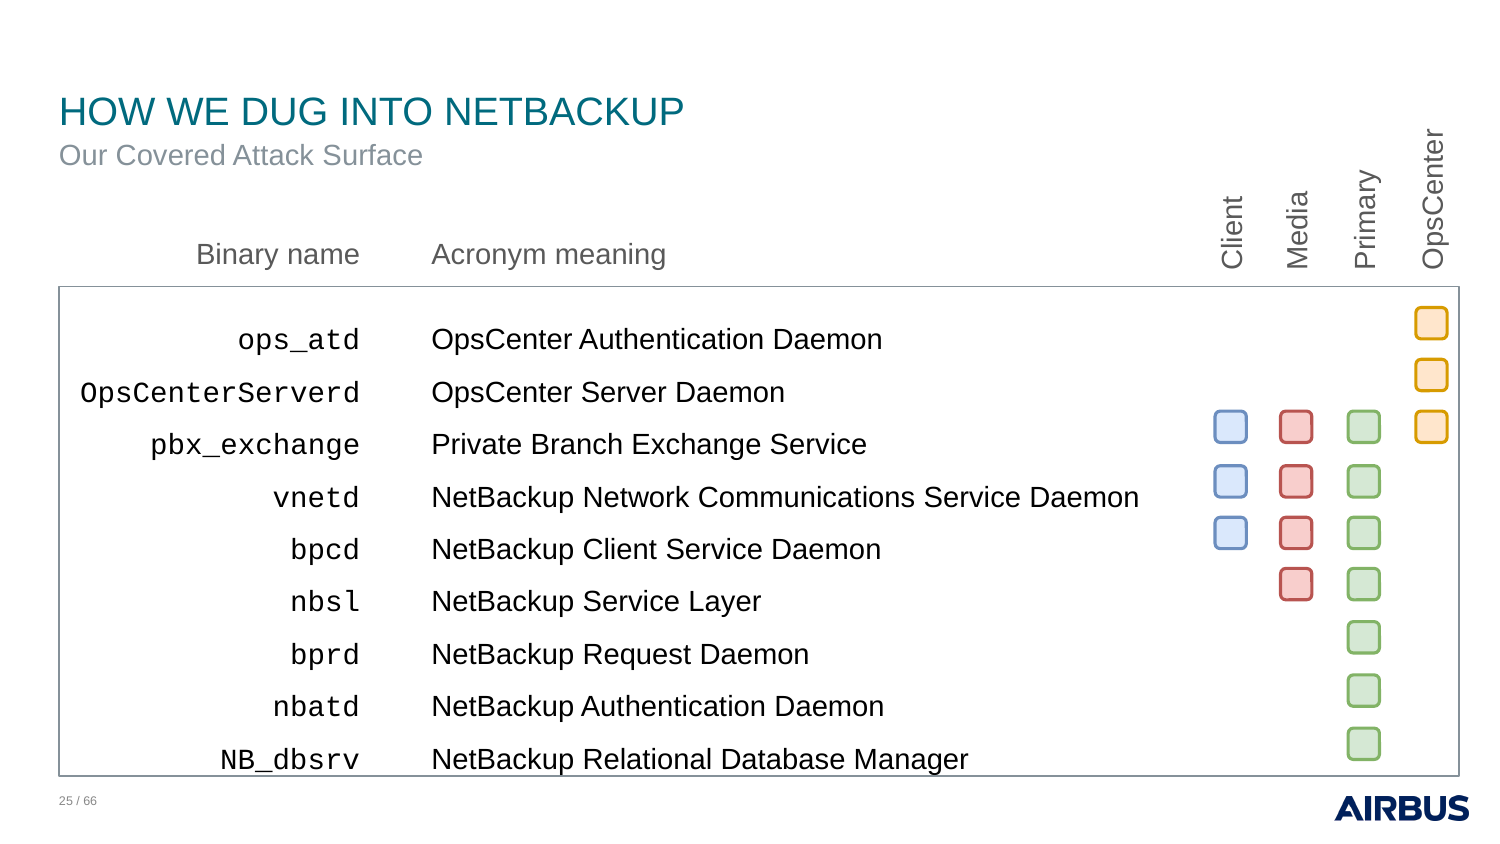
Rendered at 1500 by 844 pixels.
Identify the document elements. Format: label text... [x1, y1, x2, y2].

text_box [1215, 465, 1247, 498]
text_box [1348, 411, 1380, 443]
text_box Acronym meaning [416, 219, 717, 286]
text_box [1348, 517, 1380, 549]
text_box [1348, 674, 1380, 707]
text_box [1415, 411, 1448, 443]
text_box [1348, 621, 1380, 654]
text_box [1215, 411, 1247, 443]
picture [1334, 795, 1469, 821]
text_box [1280, 465, 1312, 498]
text_box [1415, 307, 1448, 339]
text_box Media [1263, 157, 1329, 286]
text_box [1280, 411, 1312, 443]
text_box [1280, 517, 1312, 549]
text_box Client [1197, 126, 1263, 286]
text_box OpsCenter [1398, 93, 1464, 286]
text_box OpsCenter Authentication Daemon OpsCenter Server Daemon Private Branch Exchange Service NetBackup Network Communications Service Daemon NetBackup Client Service Daemon NetBackup Service Layer NetBackup Request Daemon NetBackup Authentication Daemon NetBackup Relational Database Manager [416, 288, 1184, 791]
text_box Primary [1330, 131, 1397, 286]
text_box [1280, 568, 1312, 600]
text_box [1348, 465, 1380, 498]
text_box Binary name [69, 220, 376, 286]
text_box [1348, 728, 1380, 760]
title HOW WE DUG INTO NETBACKUP Our Covered Attack Surface [58, 80, 1441, 192]
text_box ops_atd OpsCenterServerd pbx_exchange vnetd bpcd nbsl bprd nbatd NB_dbsrv [58, 288, 376, 791]
text_box [1415, 359, 1448, 391]
text_box [1348, 568, 1380, 600]
text_box [1215, 517, 1247, 549]
